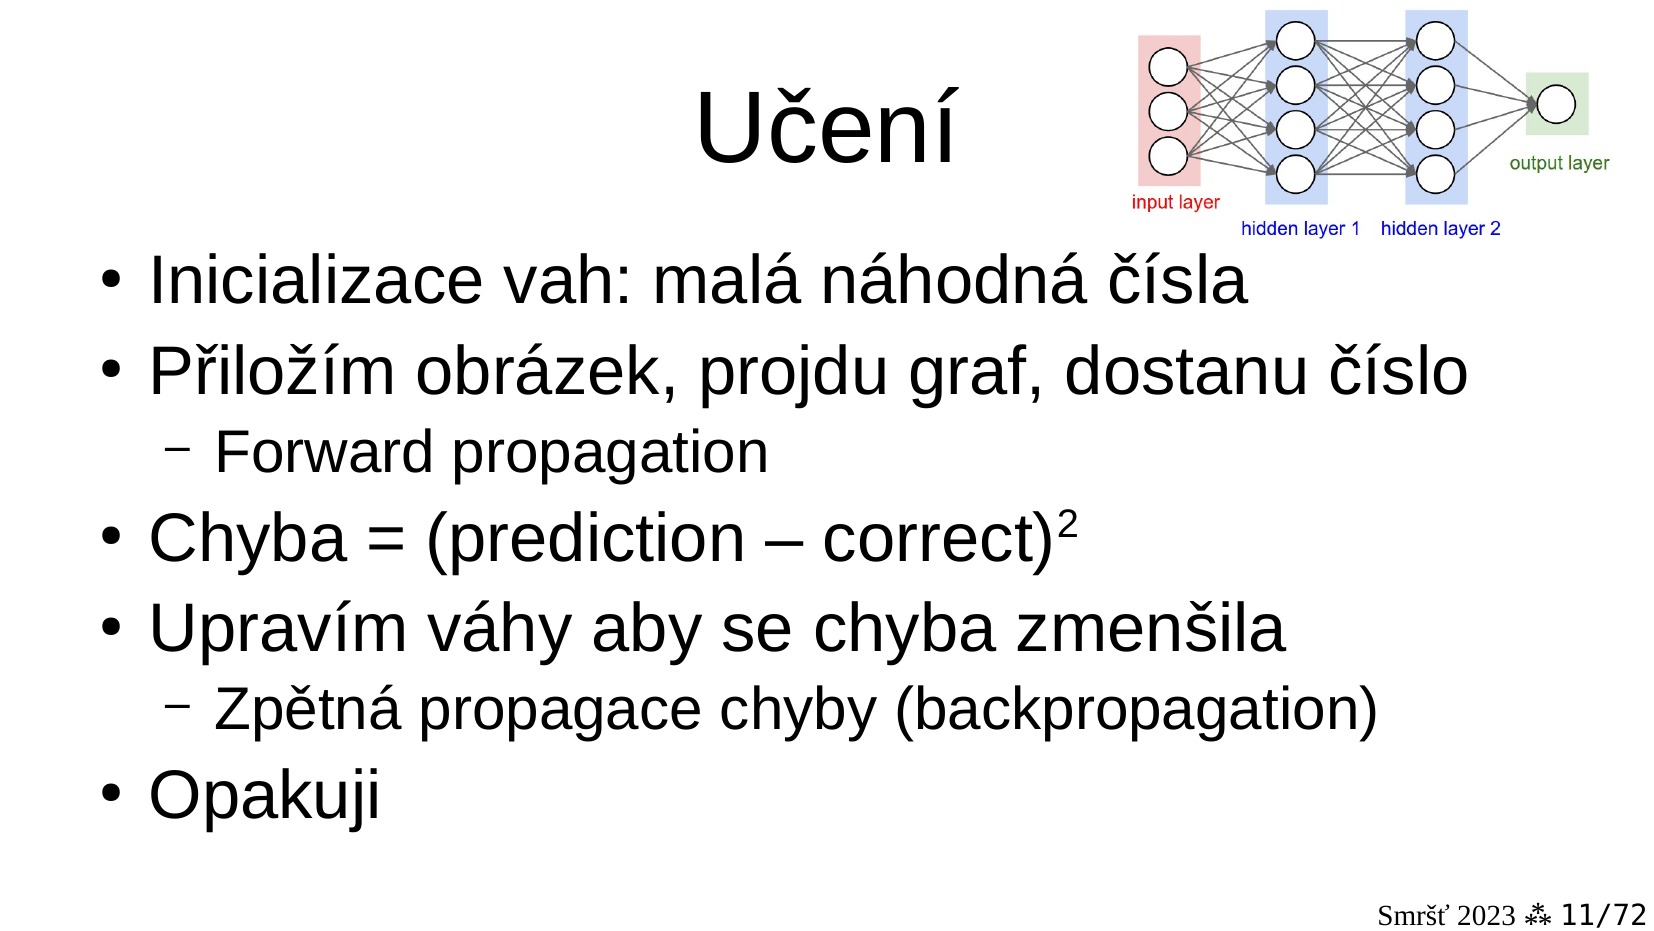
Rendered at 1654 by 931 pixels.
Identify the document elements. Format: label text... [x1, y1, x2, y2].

picture [1128, 4, 1613, 242]
title Učení [82, 41, 1128, 214]
list Inicializace vah: malá náhodná čísla Přiložím obrázek, projdu graf, dostanu číslo Forward propagation Chyba = (prediction – correct)2 Upravím váhy aby se chyba zmenšila Zpětná propagace chyby (backpropagation) Opakuji [82, 241, 1571, 842]
